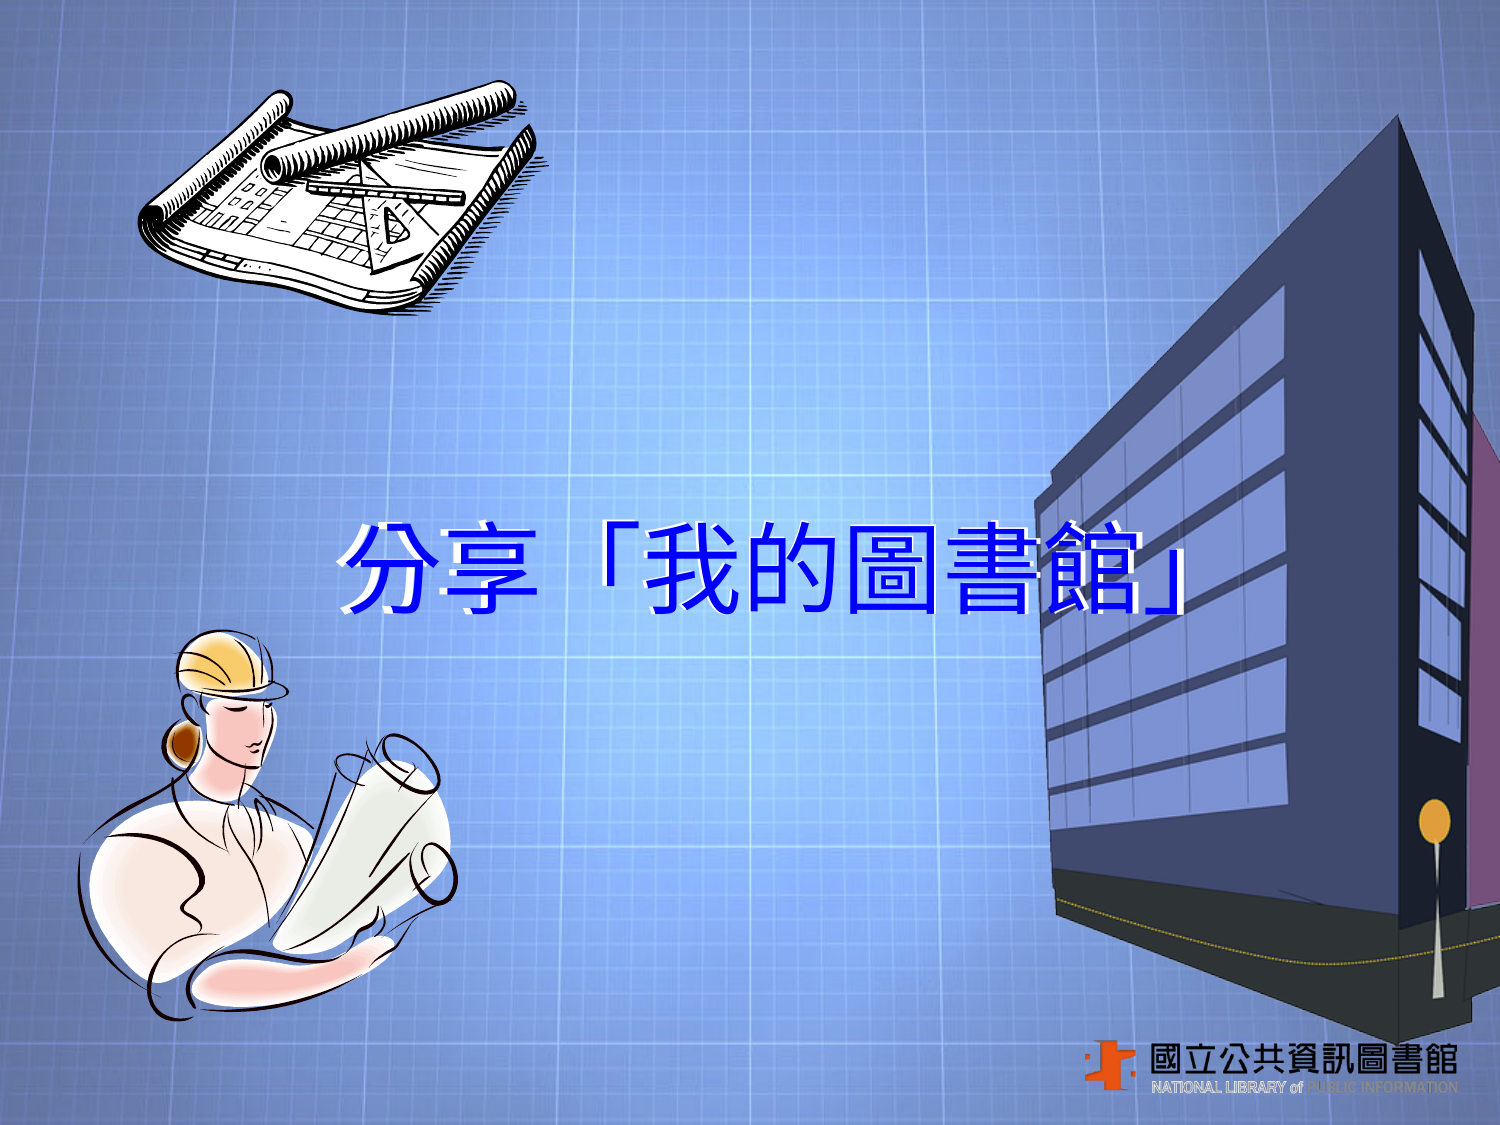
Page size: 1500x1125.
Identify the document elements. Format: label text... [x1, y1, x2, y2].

text_box 分享「我的圖書館」 [259, 491, 1251, 642]
text_box 分享「我的圖書館」 [249, 489, 1259, 642]
picture [0, 0, 1500, 1125]
